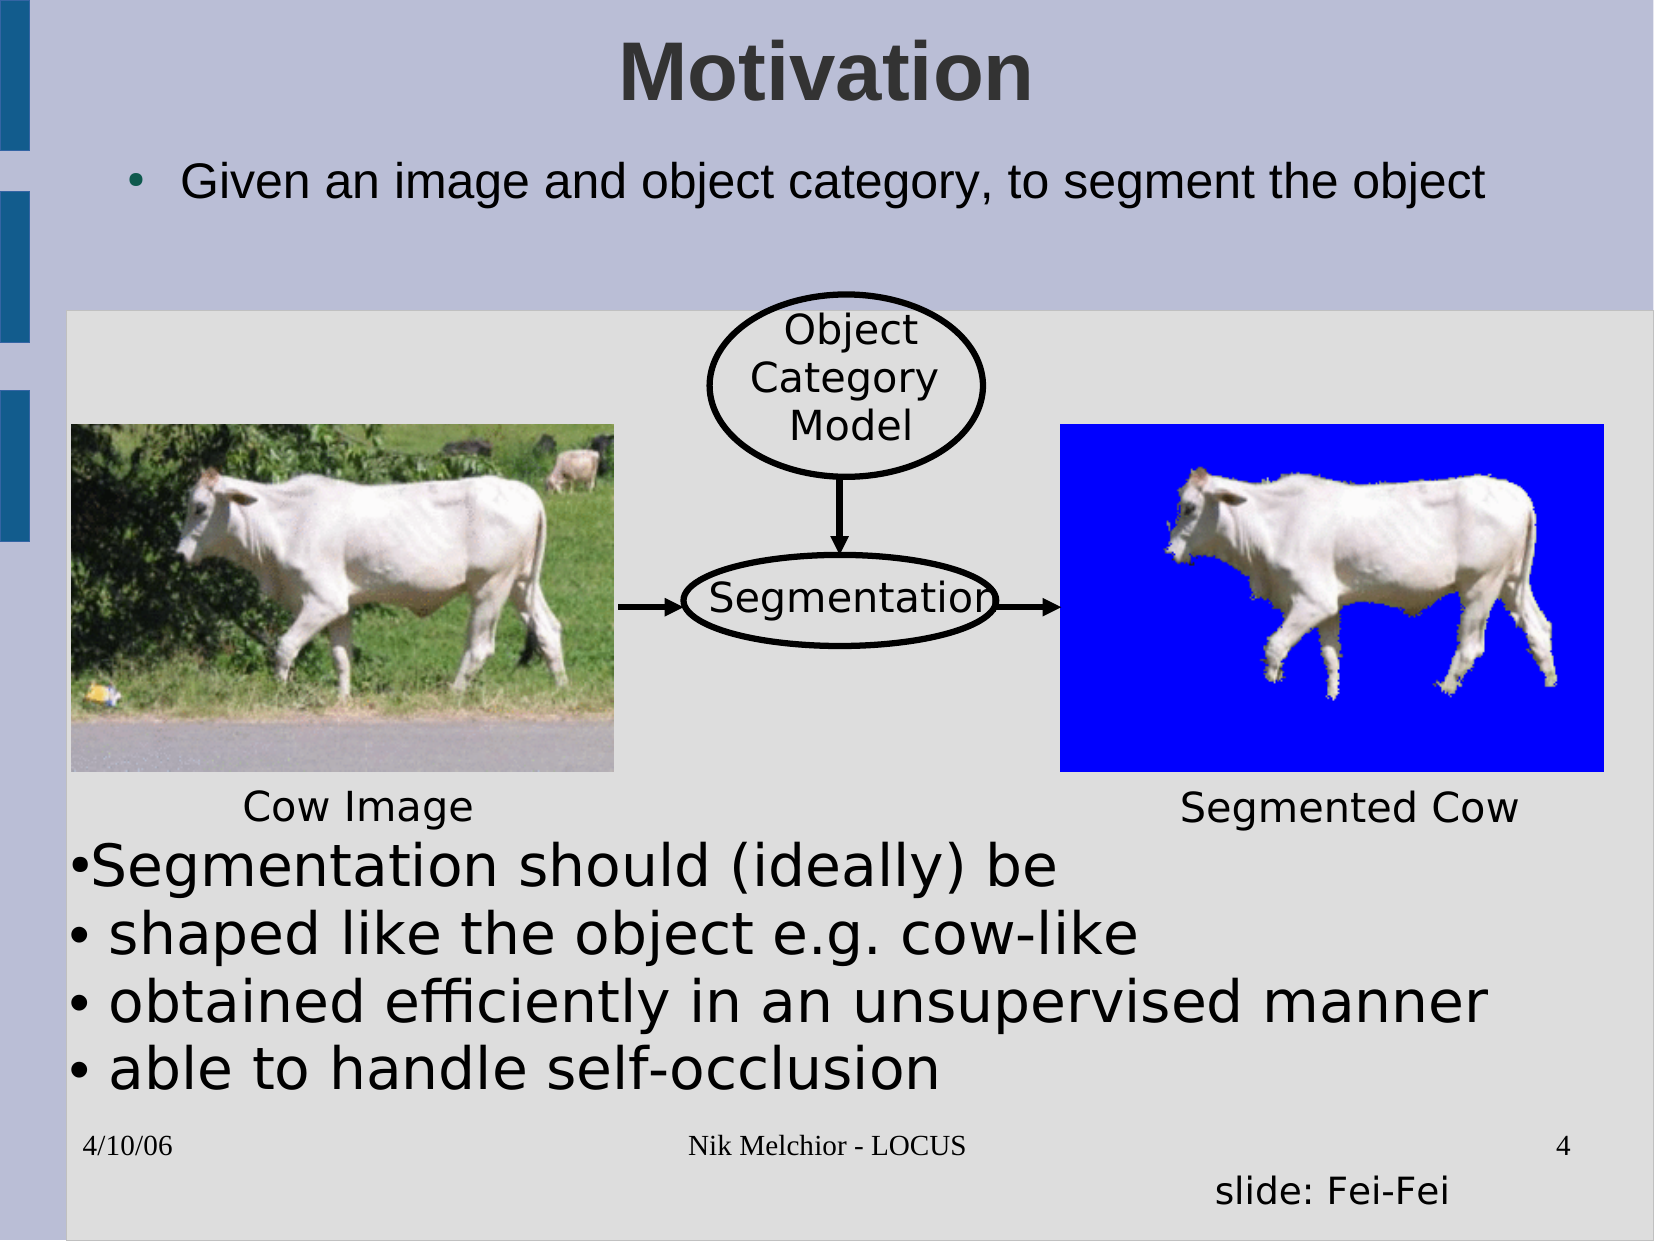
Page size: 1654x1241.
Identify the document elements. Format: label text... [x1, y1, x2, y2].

text_box Segmented Cow [1165, 776, 1537, 840]
picture [71, 424, 614, 772]
title Motivation [82, 8, 1571, 136]
text_box Object Category Model [733, 297, 969, 459]
text_box slide: Fei-Fei [1200, 1162, 1466, 1221]
text_box Cow Image [227, 775, 491, 839]
text_box Segmentation should (ideally) be shaped like the object e.g. cow-like obtained efficiently in an unsupervised manner able to handle self-occlusion [55, 824, 1654, 1112]
list Given an image and object category, to segment the object [76, 151, 1617, 334]
text_box Segmentation [693, 566, 1017, 630]
picture [1060, 424, 1604, 772]
